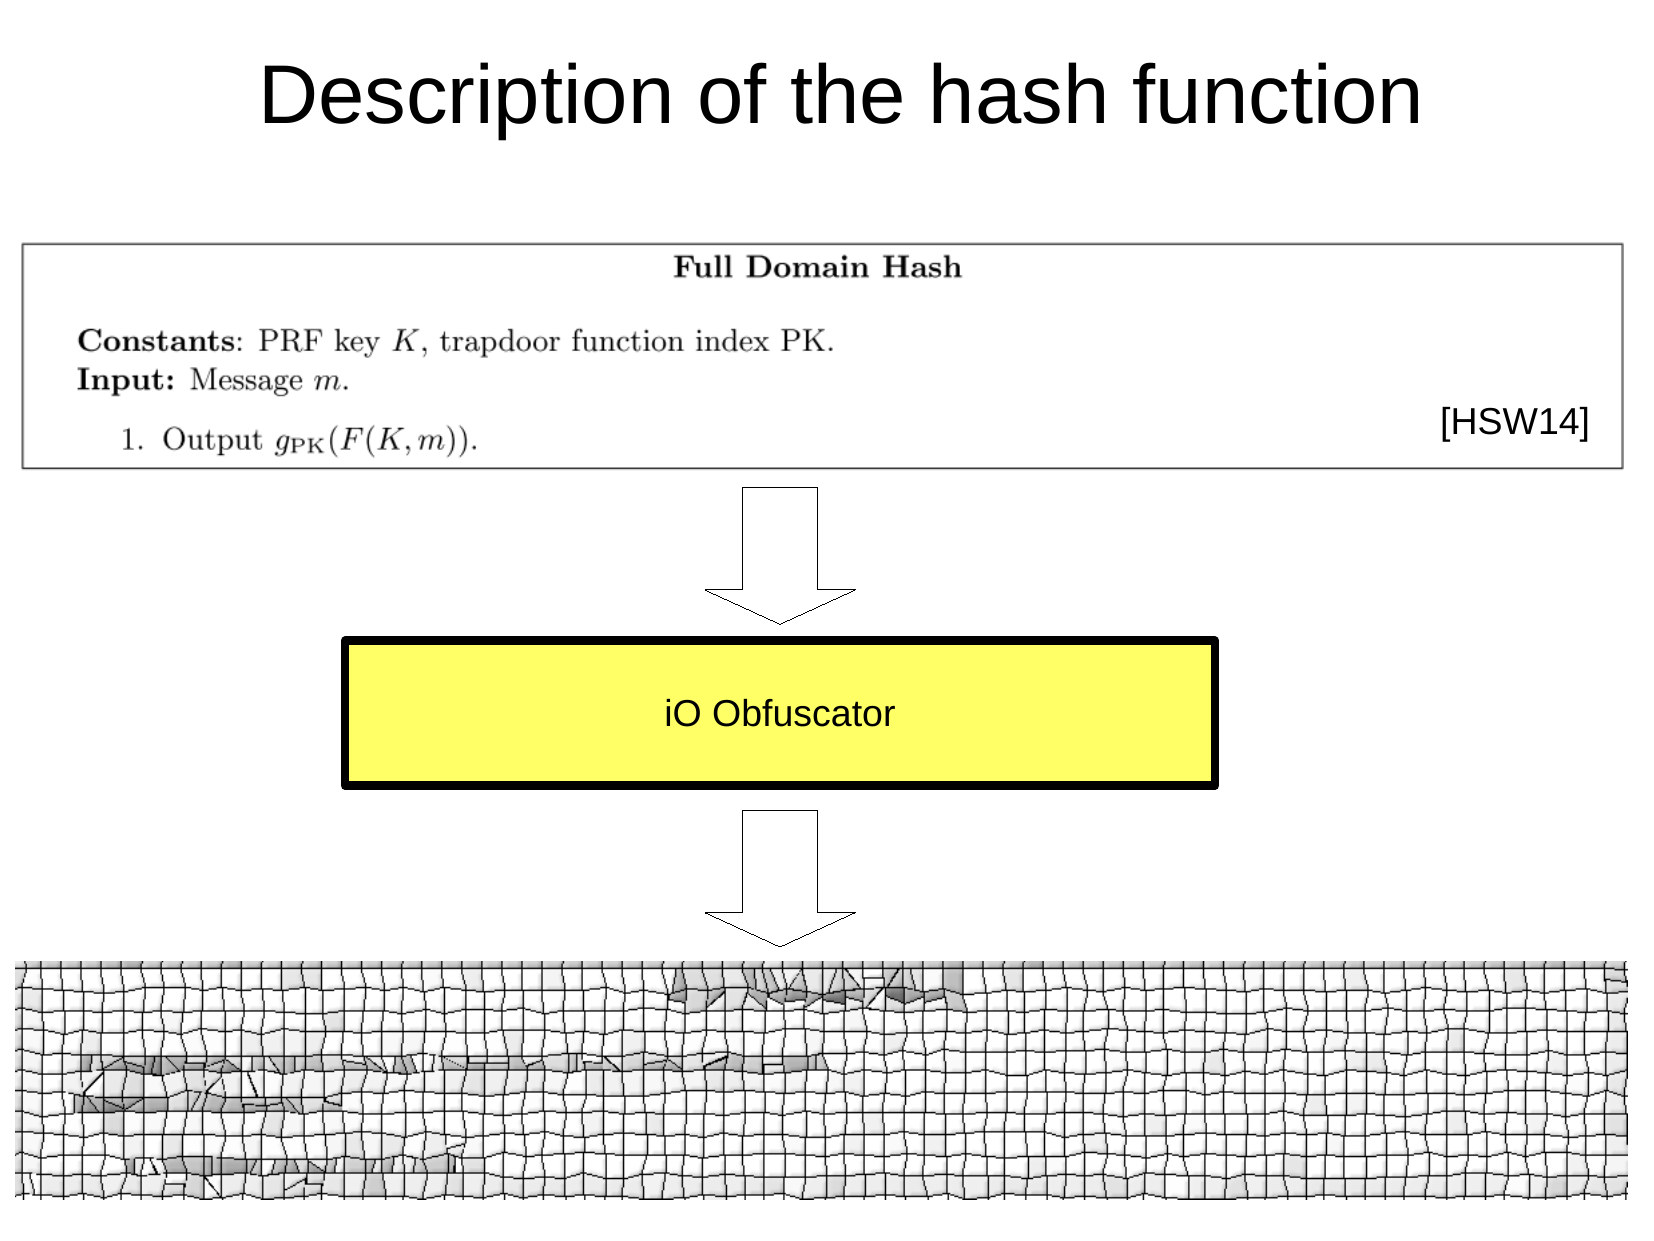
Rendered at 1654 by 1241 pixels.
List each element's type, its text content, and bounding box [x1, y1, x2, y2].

text_box iO Obfuscator [345, 640, 1216, 786]
picture [15, 961, 1628, 1201]
text_box [705, 810, 856, 947]
text_box Description of the hash function [243, 40, 1441, 149]
text_box [HSW14] [1425, 393, 1606, 451]
picture [15, 237, 1628, 476]
text_box [705, 487, 856, 625]
